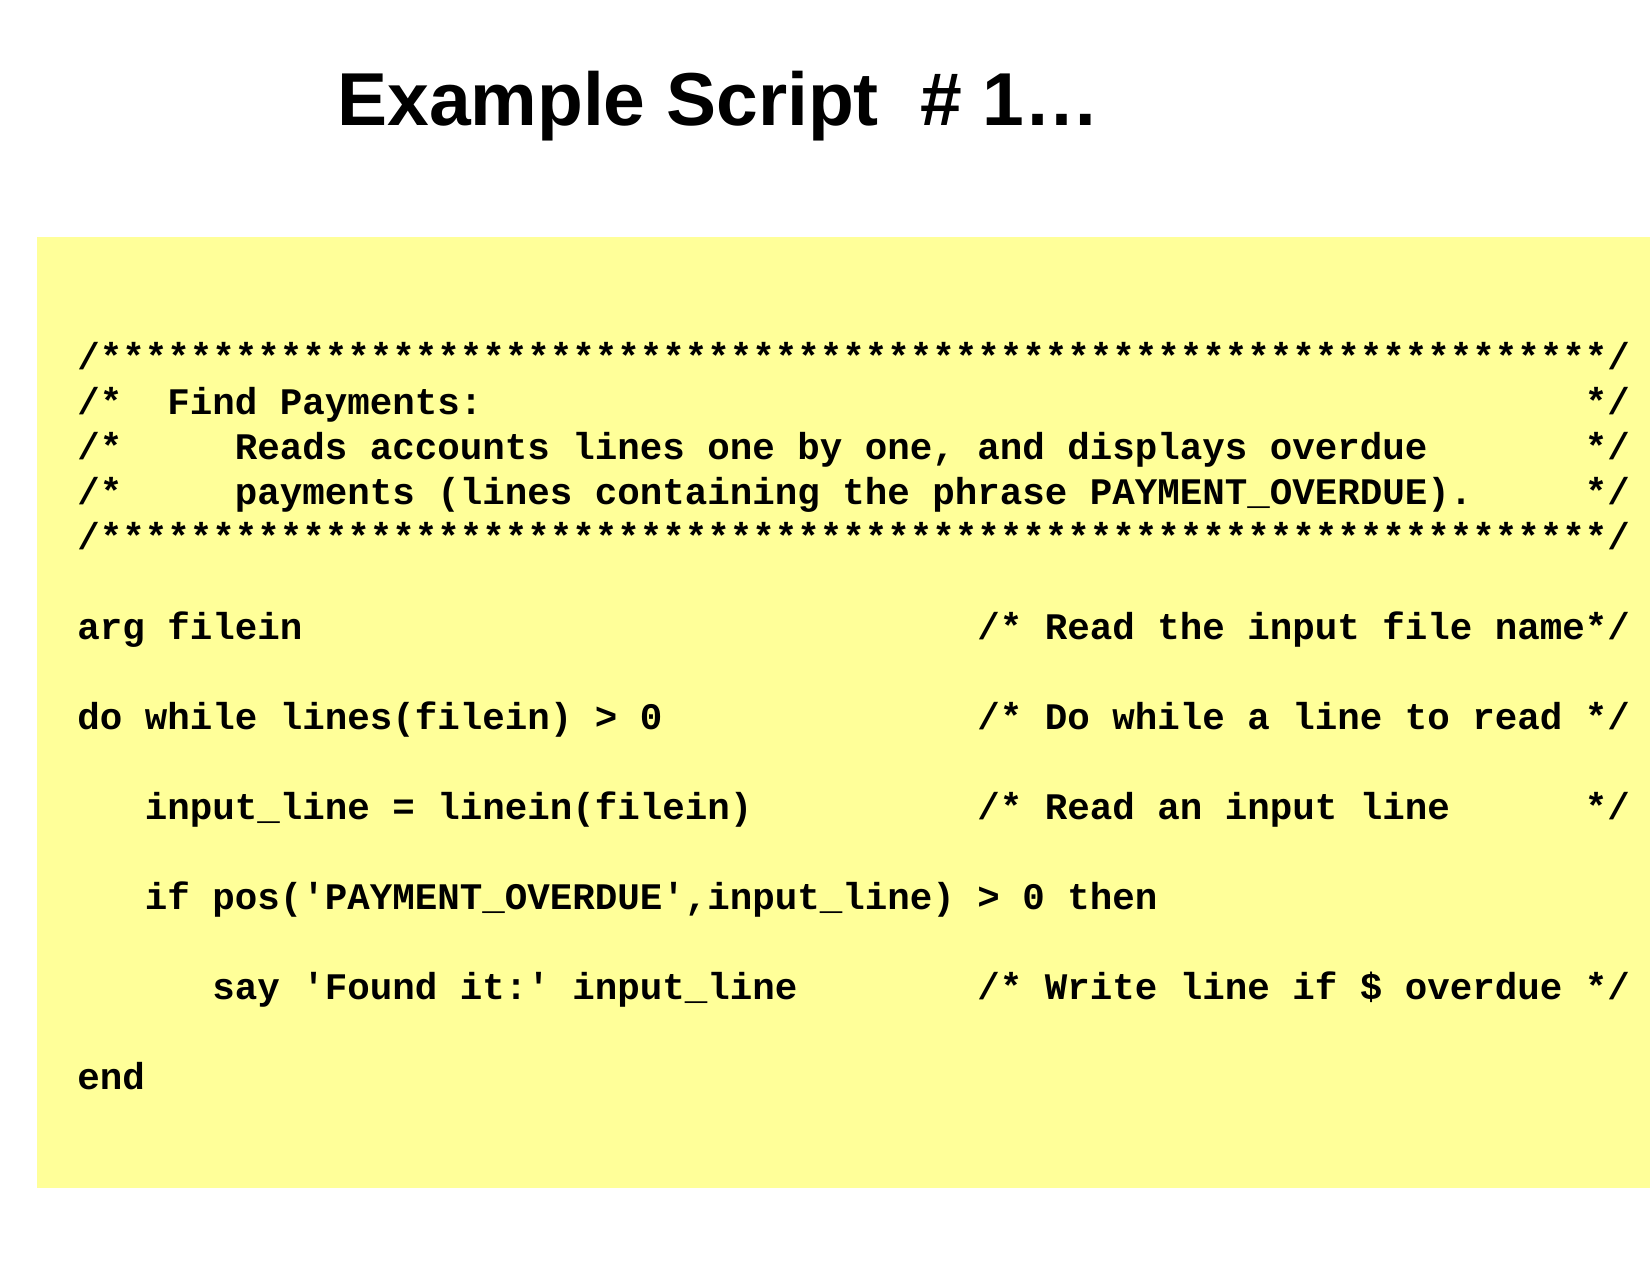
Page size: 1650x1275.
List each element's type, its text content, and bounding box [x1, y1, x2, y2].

text_box [37, 237, 1650, 1188]
text_box Example Script # 1… [337, 49, 1288, 150]
text_box /*******************************************************************/ /* Find Payments: */ /* Reads accounts lines one by one, and displays overdue */ /* payments (lines containing the phrase PAYMENT_OVERDUE). */ /*******************************************************************/ arg filein /* Read the input file name*/ do while lines(filein) > 0 /* Do while a line to read */ input_line = linein(filein) /* Read an input line */ if pos('PAYMENT_OVERDUE',input_line) > 0 then say 'Found it:' input_line /* Write line if $ overdue */ end [62, 324, 1650, 1151]
